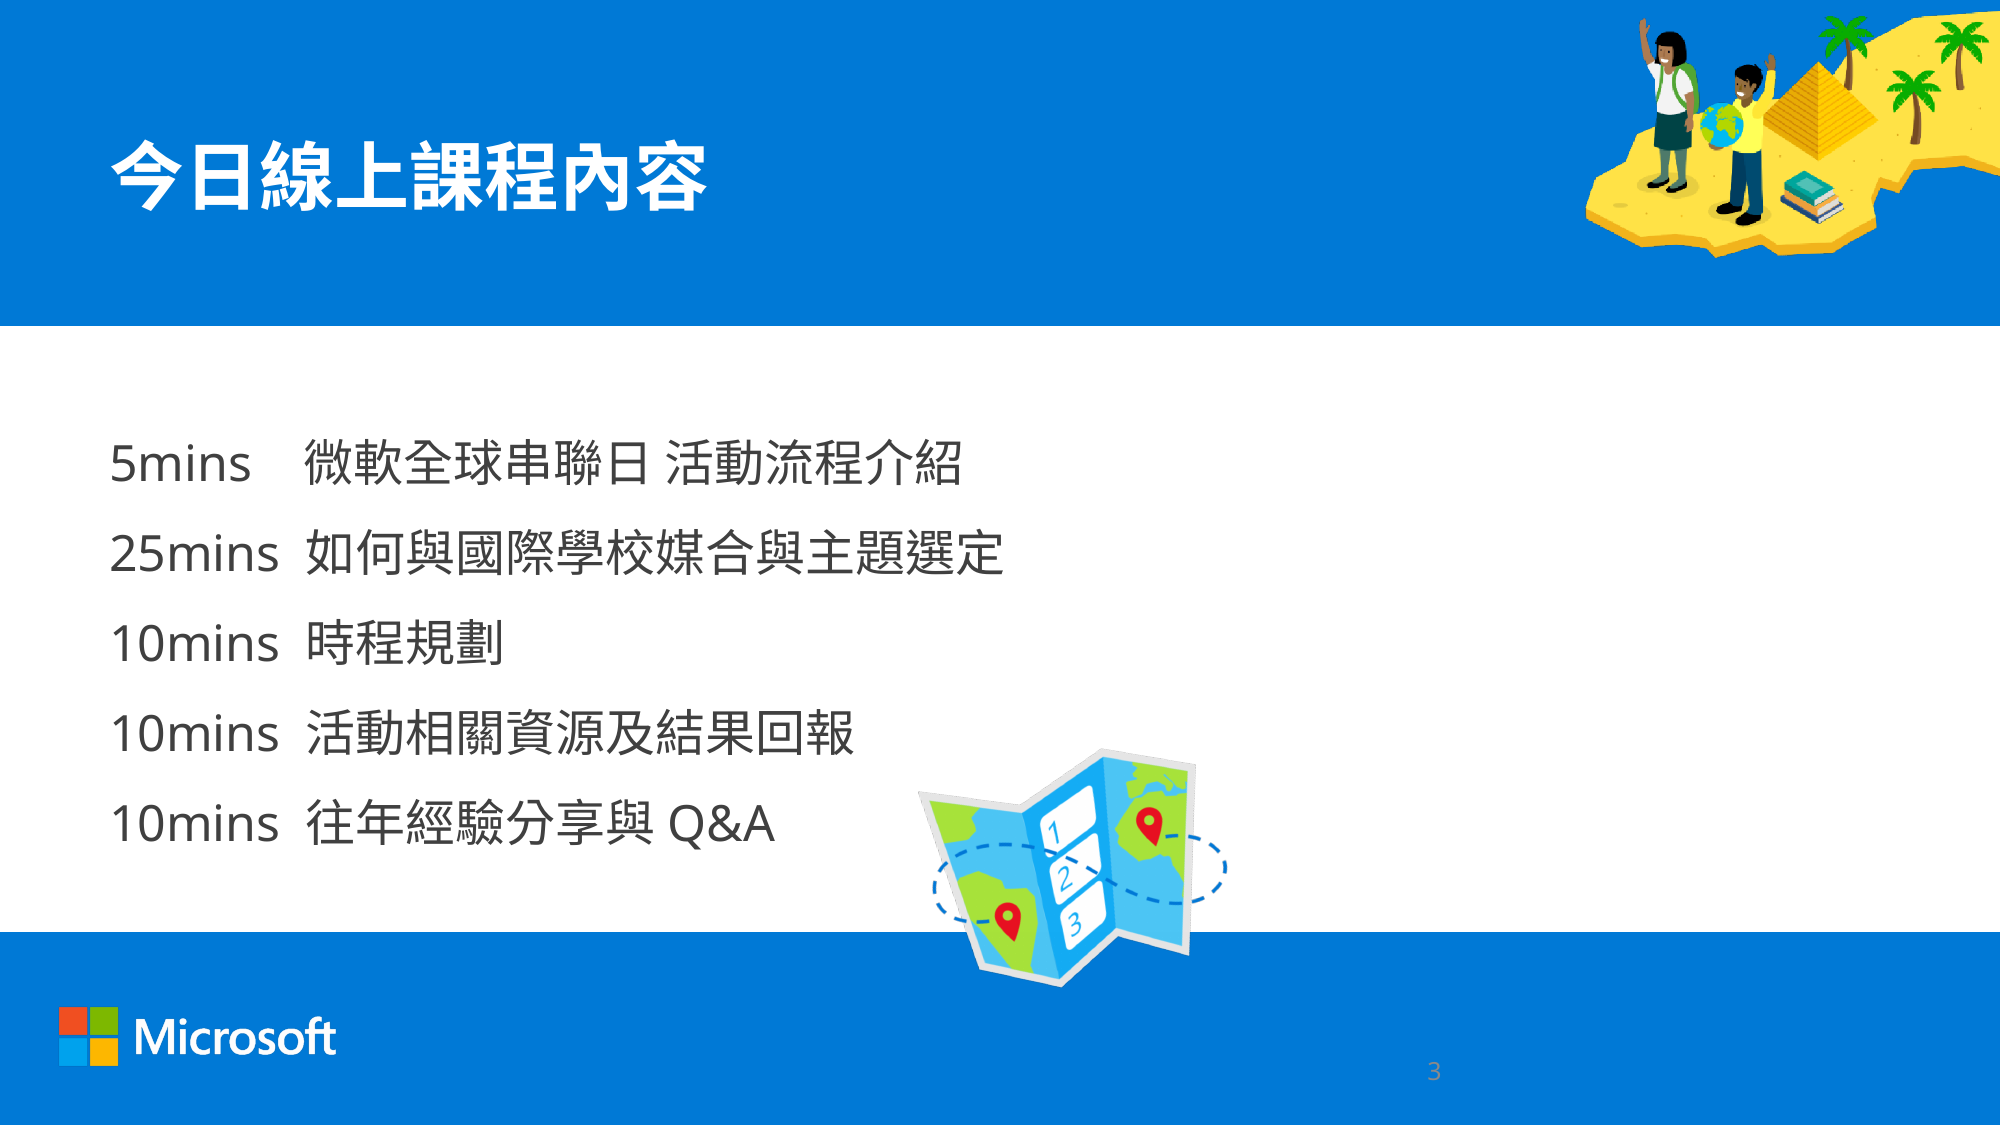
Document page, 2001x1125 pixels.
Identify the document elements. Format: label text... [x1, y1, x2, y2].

text_box [0, 0, 2000, 1125]
text_box 今日線上課程內容 [44, 122, 1584, 229]
picture [1584, 9, 2000, 258]
picture [891, 698, 1264, 1023]
picture [0, 948, 395, 1125]
text_box 3 [1412, 1042, 1863, 1103]
text_box 5mins 微軟全球串聯日 活動流程介紹 25mins 如何與國際學校媒合與主題選定 10mins 時程規劃 10mins 活動相關資源及結果回報 10mins 往年經驗分享與Q&A [44, 393, 1956, 859]
